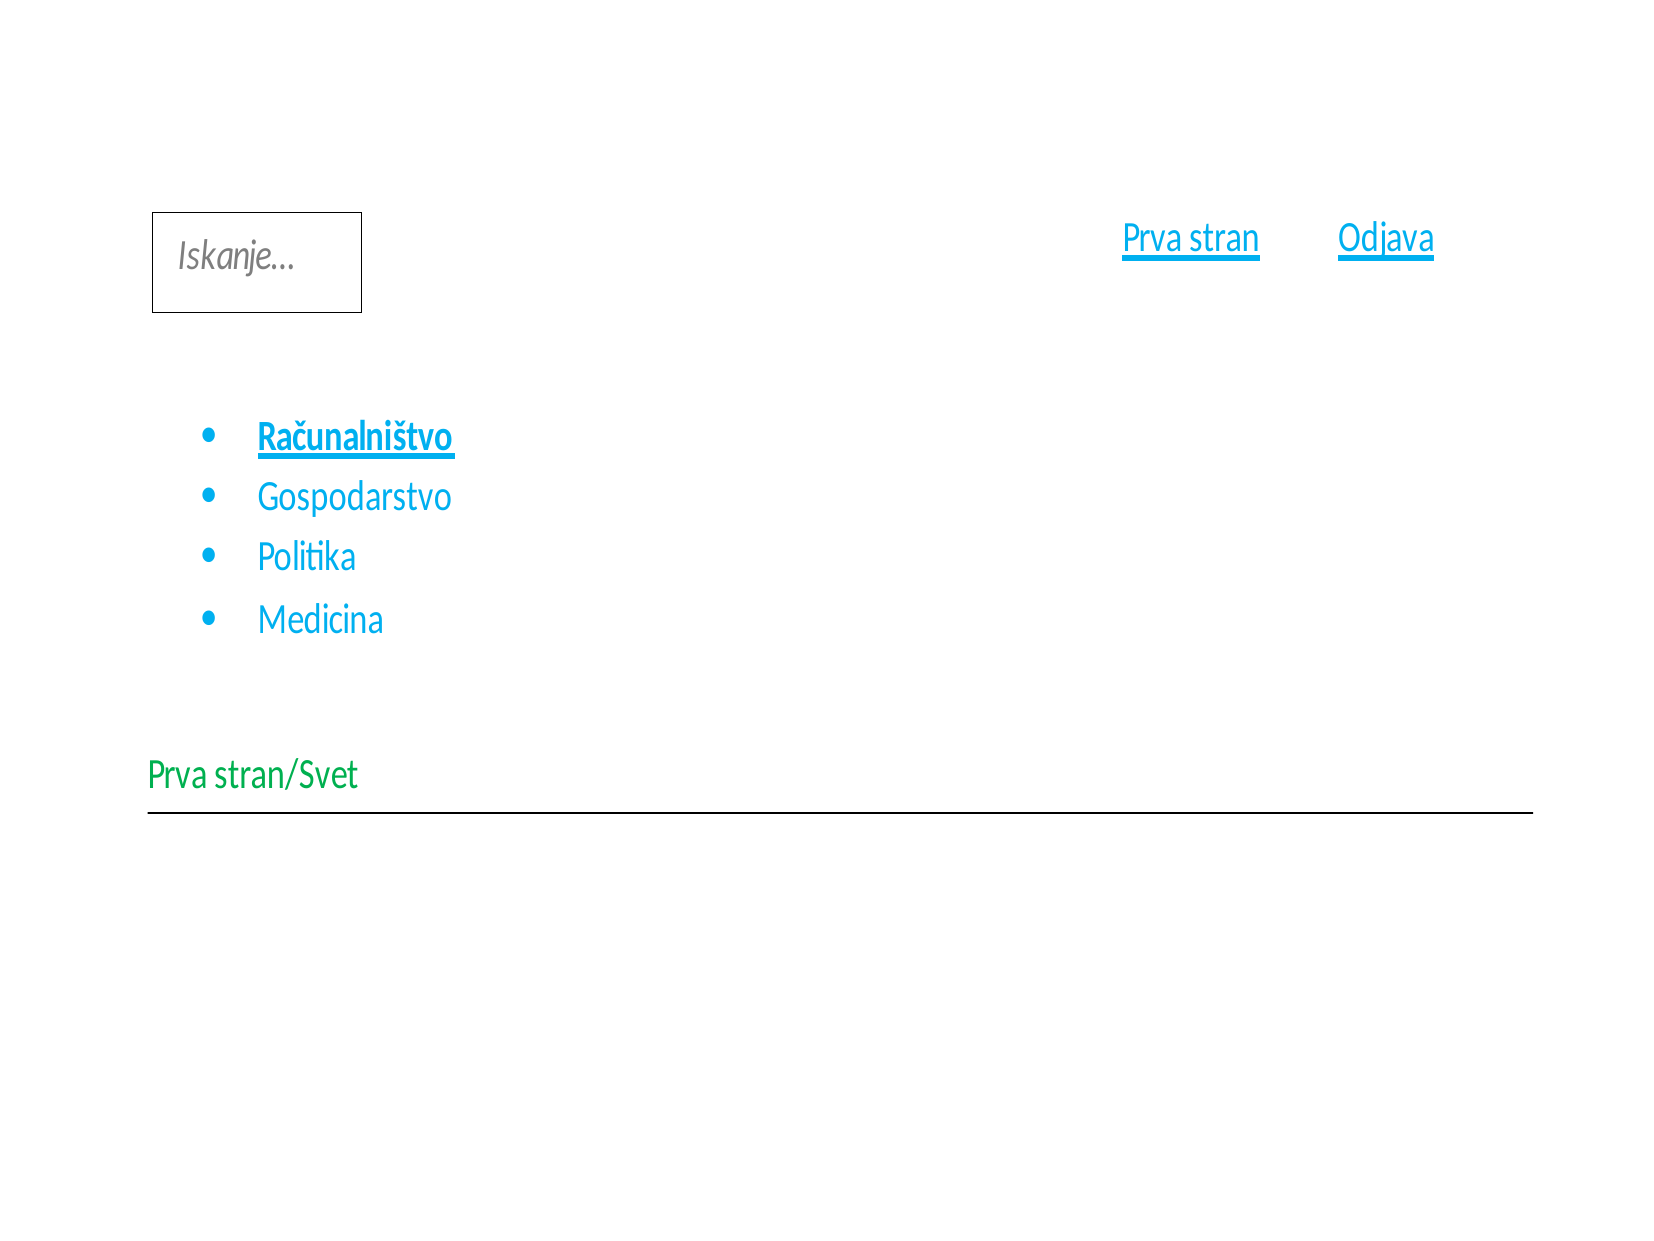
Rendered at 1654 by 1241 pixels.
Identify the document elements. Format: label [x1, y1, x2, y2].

picture [147, 211, 1536, 857]
